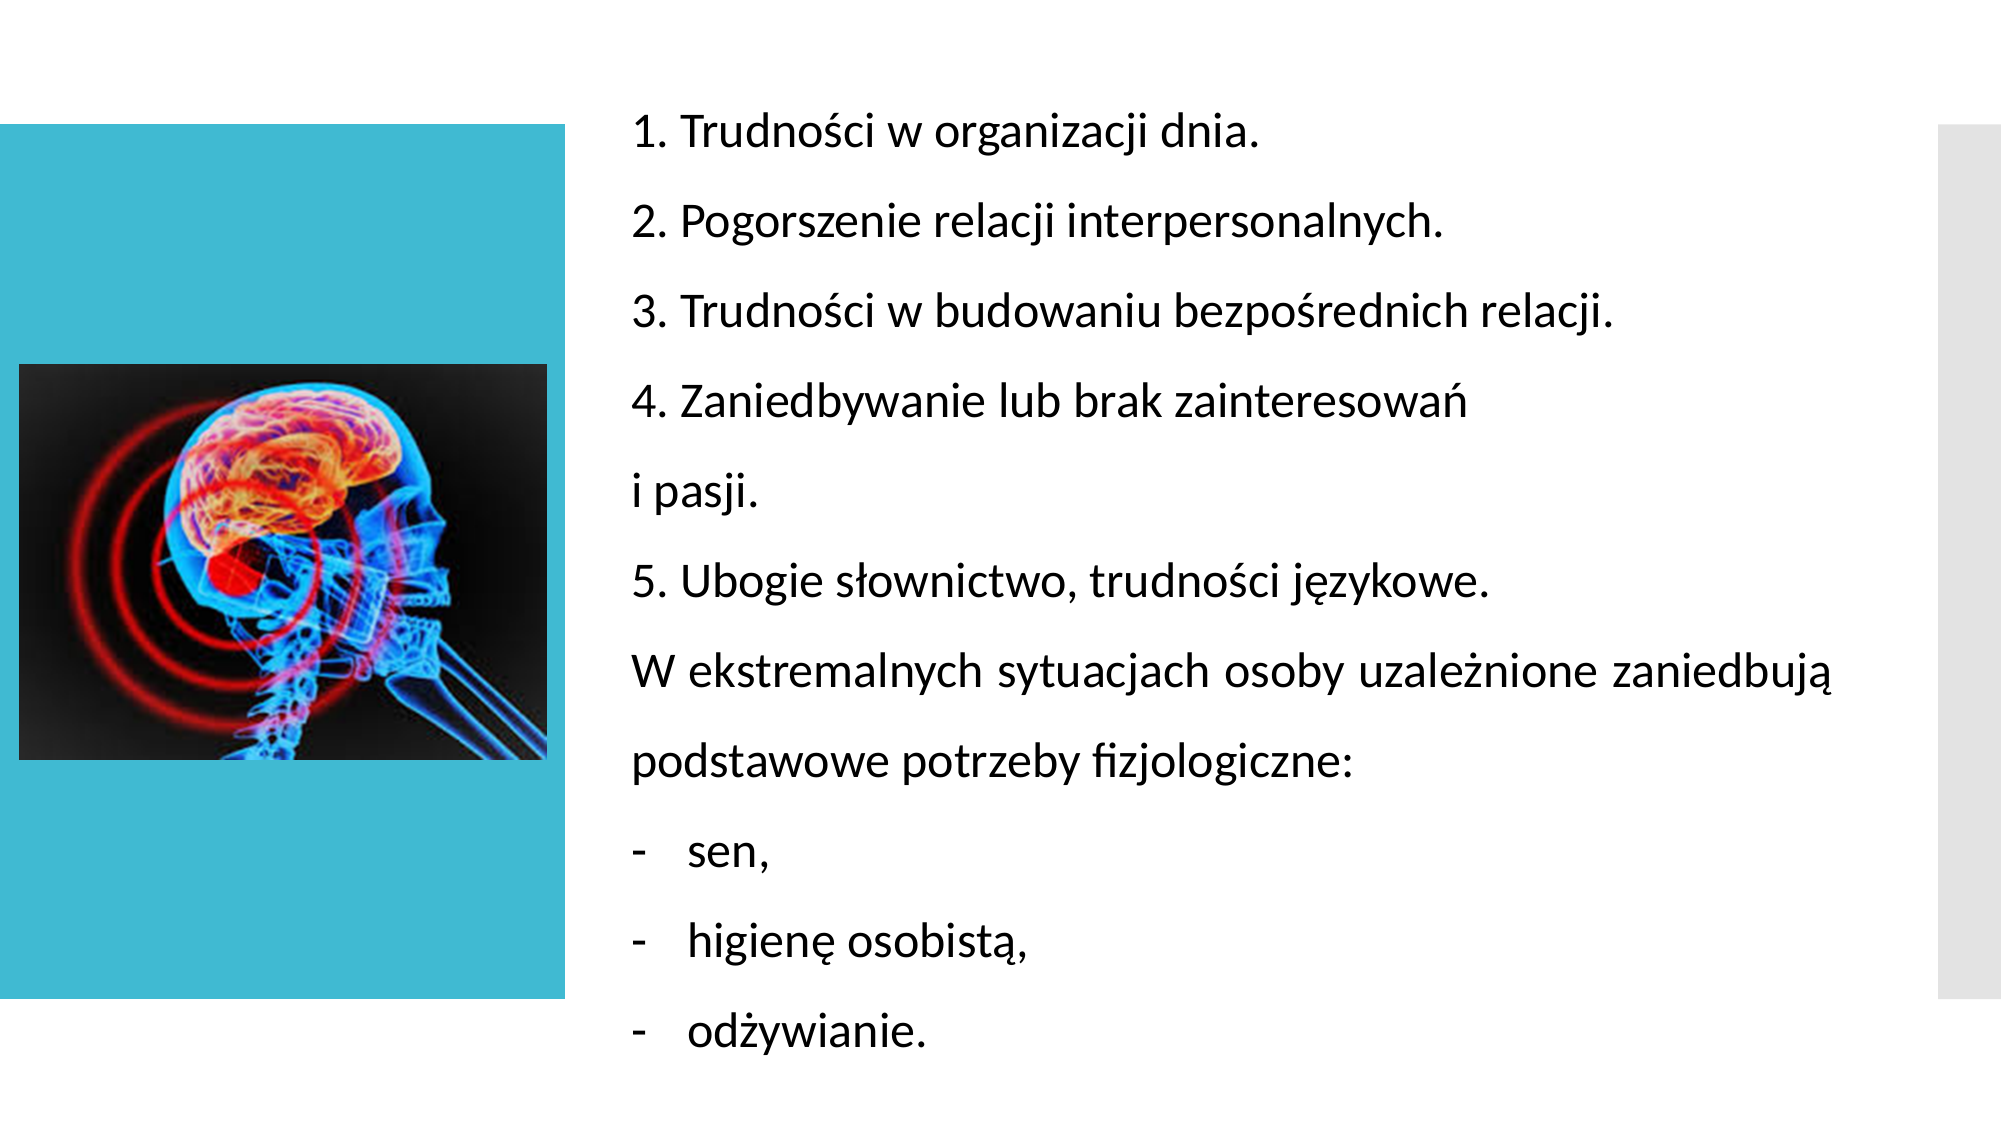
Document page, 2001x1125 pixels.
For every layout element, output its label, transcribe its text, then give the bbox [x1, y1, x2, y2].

picture [19, 364, 547, 760]
text_box 1. Trudności w organizacji dnia. 2. Pogorszenie relacji interpersonalnych. 3. Trudności w budowaniu bezpośrednich relacji. 4. Zaniedbywanie lub brak zainteresowań i pasji. 5. Ubogie słownictwo, trudności językowe. W ekstremalnych sytuacjach osoby uzależnione zaniedbują podstawowe potrzeby fizjologiczne: sen, higienę osobistą, odżywianie. [615, 59, 1909, 1066]
